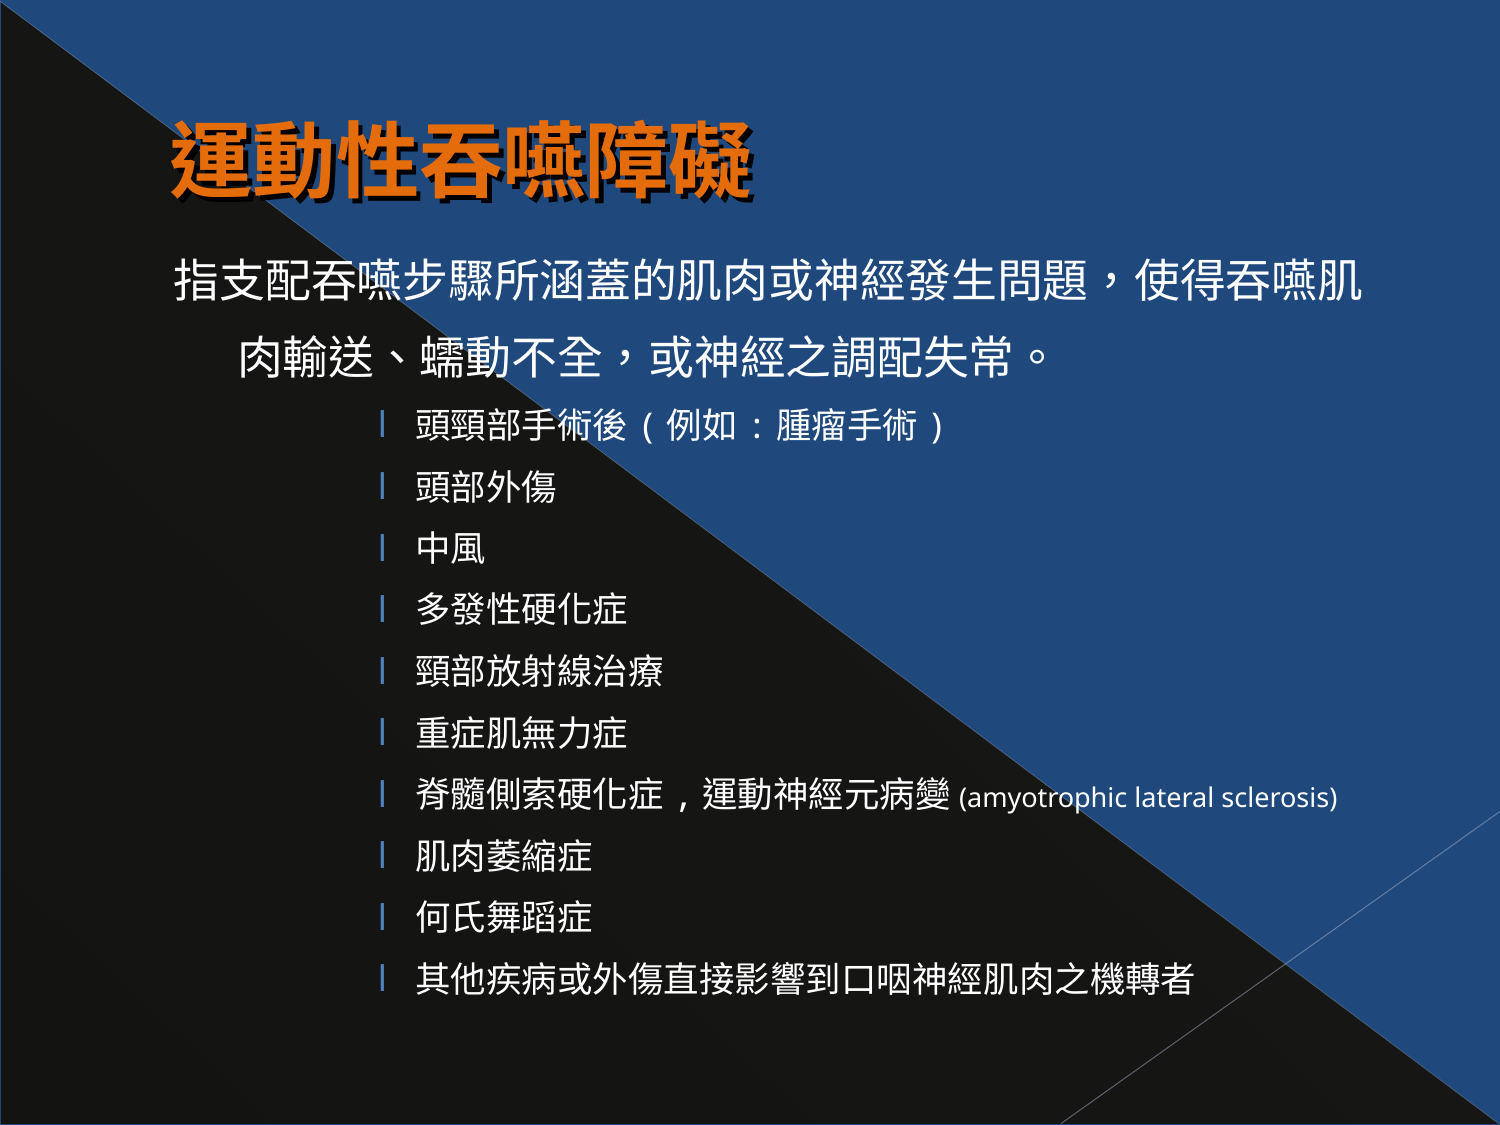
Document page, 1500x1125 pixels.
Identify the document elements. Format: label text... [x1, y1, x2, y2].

title 運動性吞嚥障礙 [75, 43, 1426, 274]
list 指支配吞嚥步驟所涵蓋的肌肉或神經發生問題，使得吞嚥肌肉輸送、蠕動不全，或神經之調配失常。 頭頸部手術後(例如:腫瘤手術) 頭部外傷 中風 多發性硬化症 頸部放射線治療 重症肌無力症 脊髓側索硬化症,運動神經元病變(amyotrophic lateral sclerosis) 肌肉萎縮症 何氏舞蹈症 其他疾病或外傷直接影響到口咽神經肌肉之機轉者 [75, 222, 1383, 1059]
